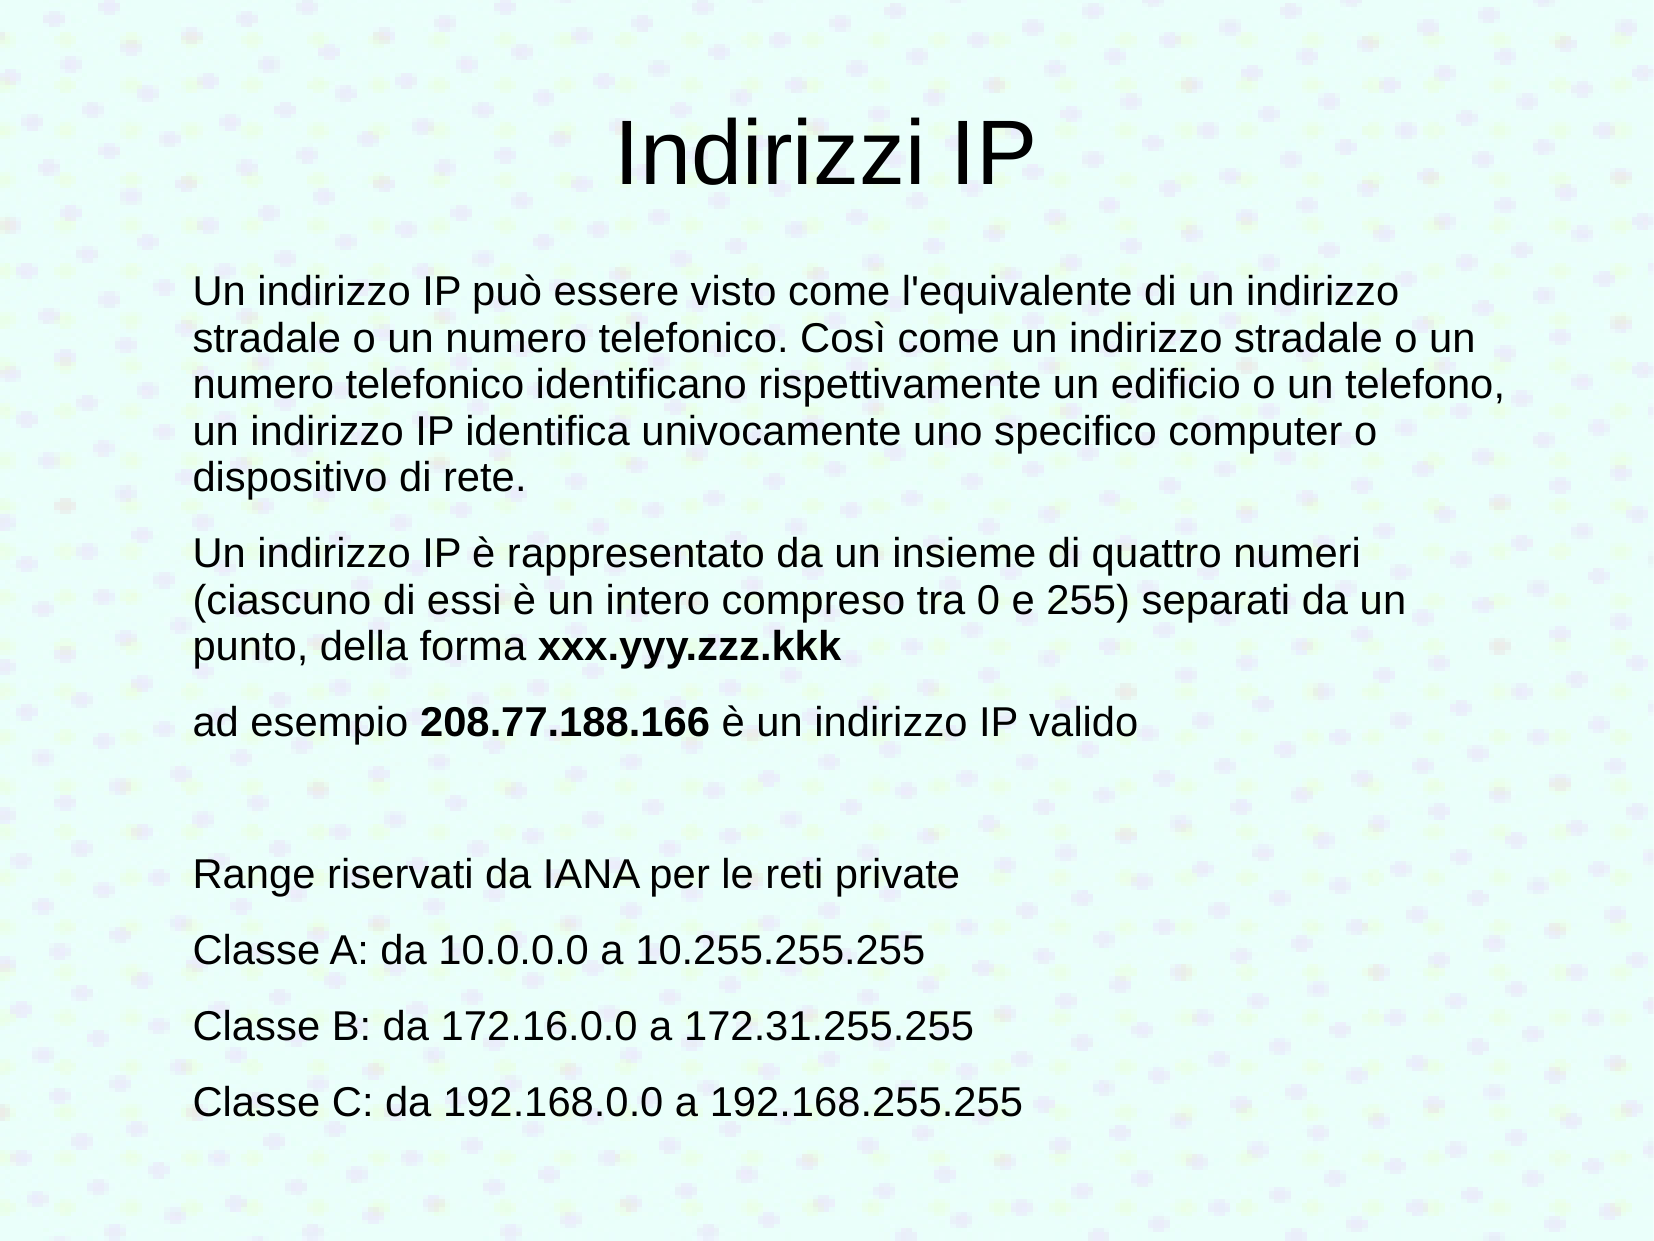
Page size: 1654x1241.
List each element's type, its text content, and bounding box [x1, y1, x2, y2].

list Un indirizzo IP può essere visto come l'equivalente di un indirizzo stradale o un numero telefonico. Così come un indirizzo stradale o un numero telefonico identificano rispettivamente un edificio o un telefono, un indirizzo IP identifica univocamente uno specifico computer o dispositivo di rete. Un indirizzo IP è rappresentato da un insieme di quattro numeri (ciascuno di essi è un intero compreso tra 0 e 255) separati da un punto, della forma xxx.yyy.zzz.kkk ad esempio 208.77.188.166 è un indirizzo IP valido Range riservati da IANA per le reti private Classe A: da 10.0.0.0 a 10.255.255.255 Classe B: da 172.16.0.0 a 172.31.255.255 Classe C: da 192.168.0.0 a 192.168.255.255 [121, 267, 1534, 1134]
picture [0, 0, 1654, 1241]
title Indirizzi IP [82, 56, 1571, 250]
